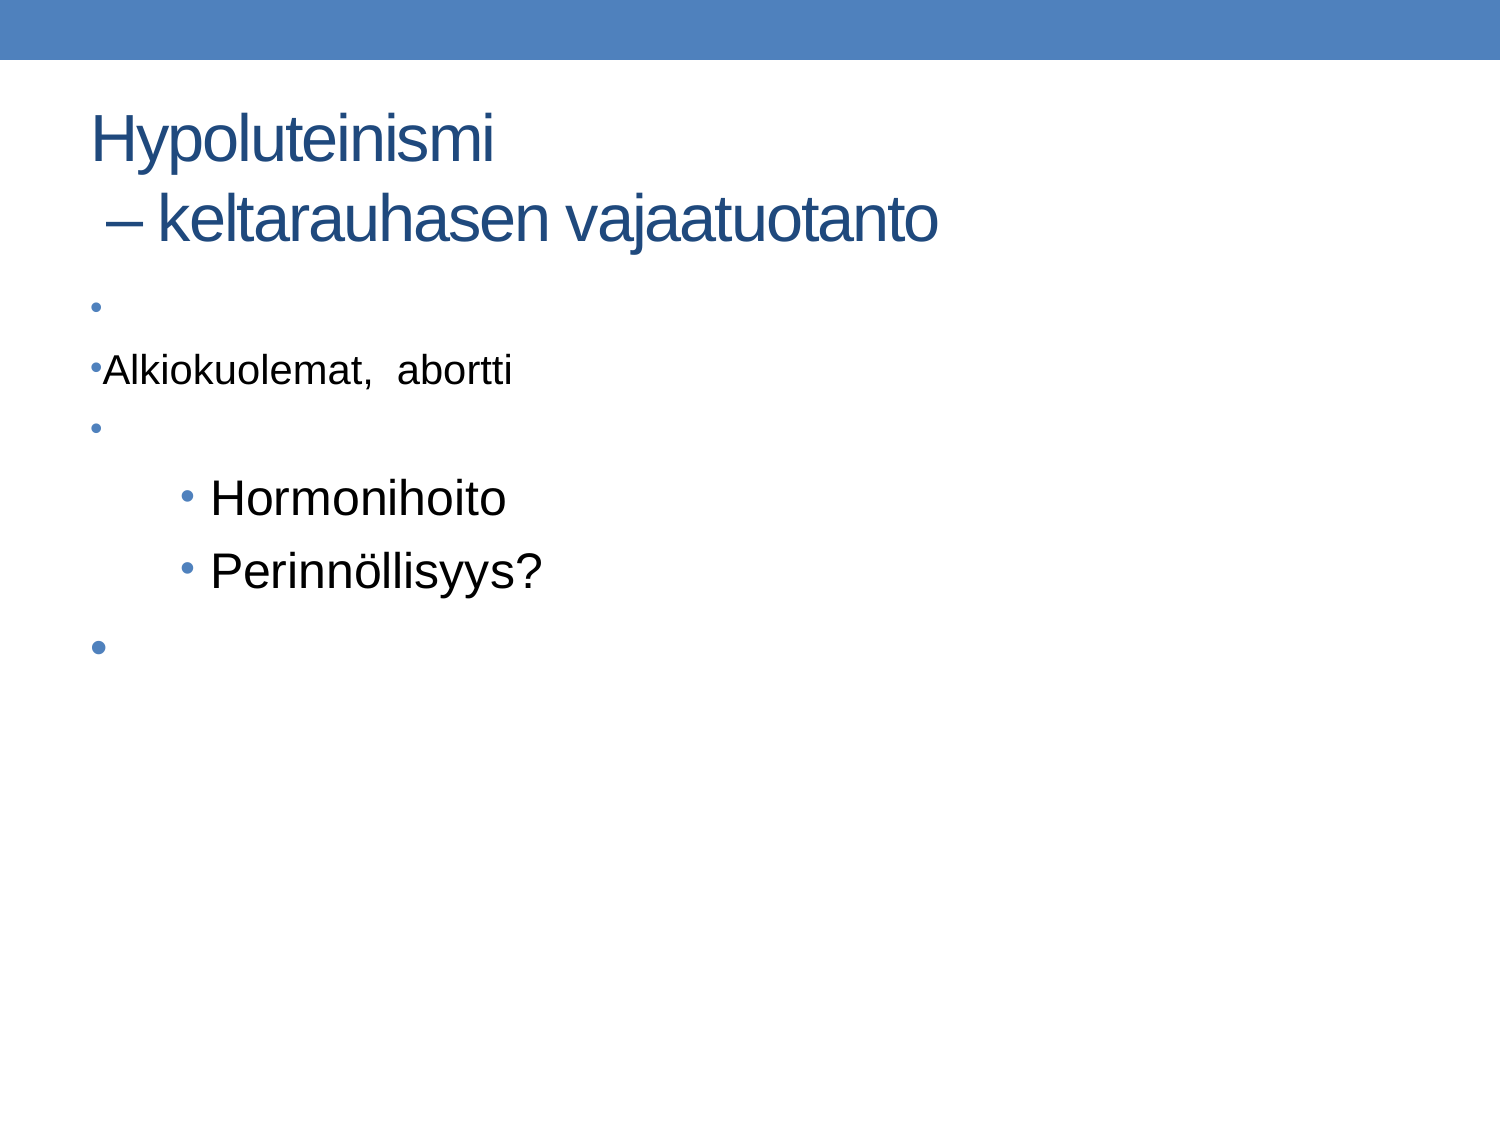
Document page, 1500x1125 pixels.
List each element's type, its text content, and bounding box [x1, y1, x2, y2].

list Alkiokuolemat, abortti Hormonihoito Perinnöllisyys? [75, 274, 738, 1049]
title Hypoluteinismi – keltarauhasen vajaatuotanto [75, 87, 1426, 251]
